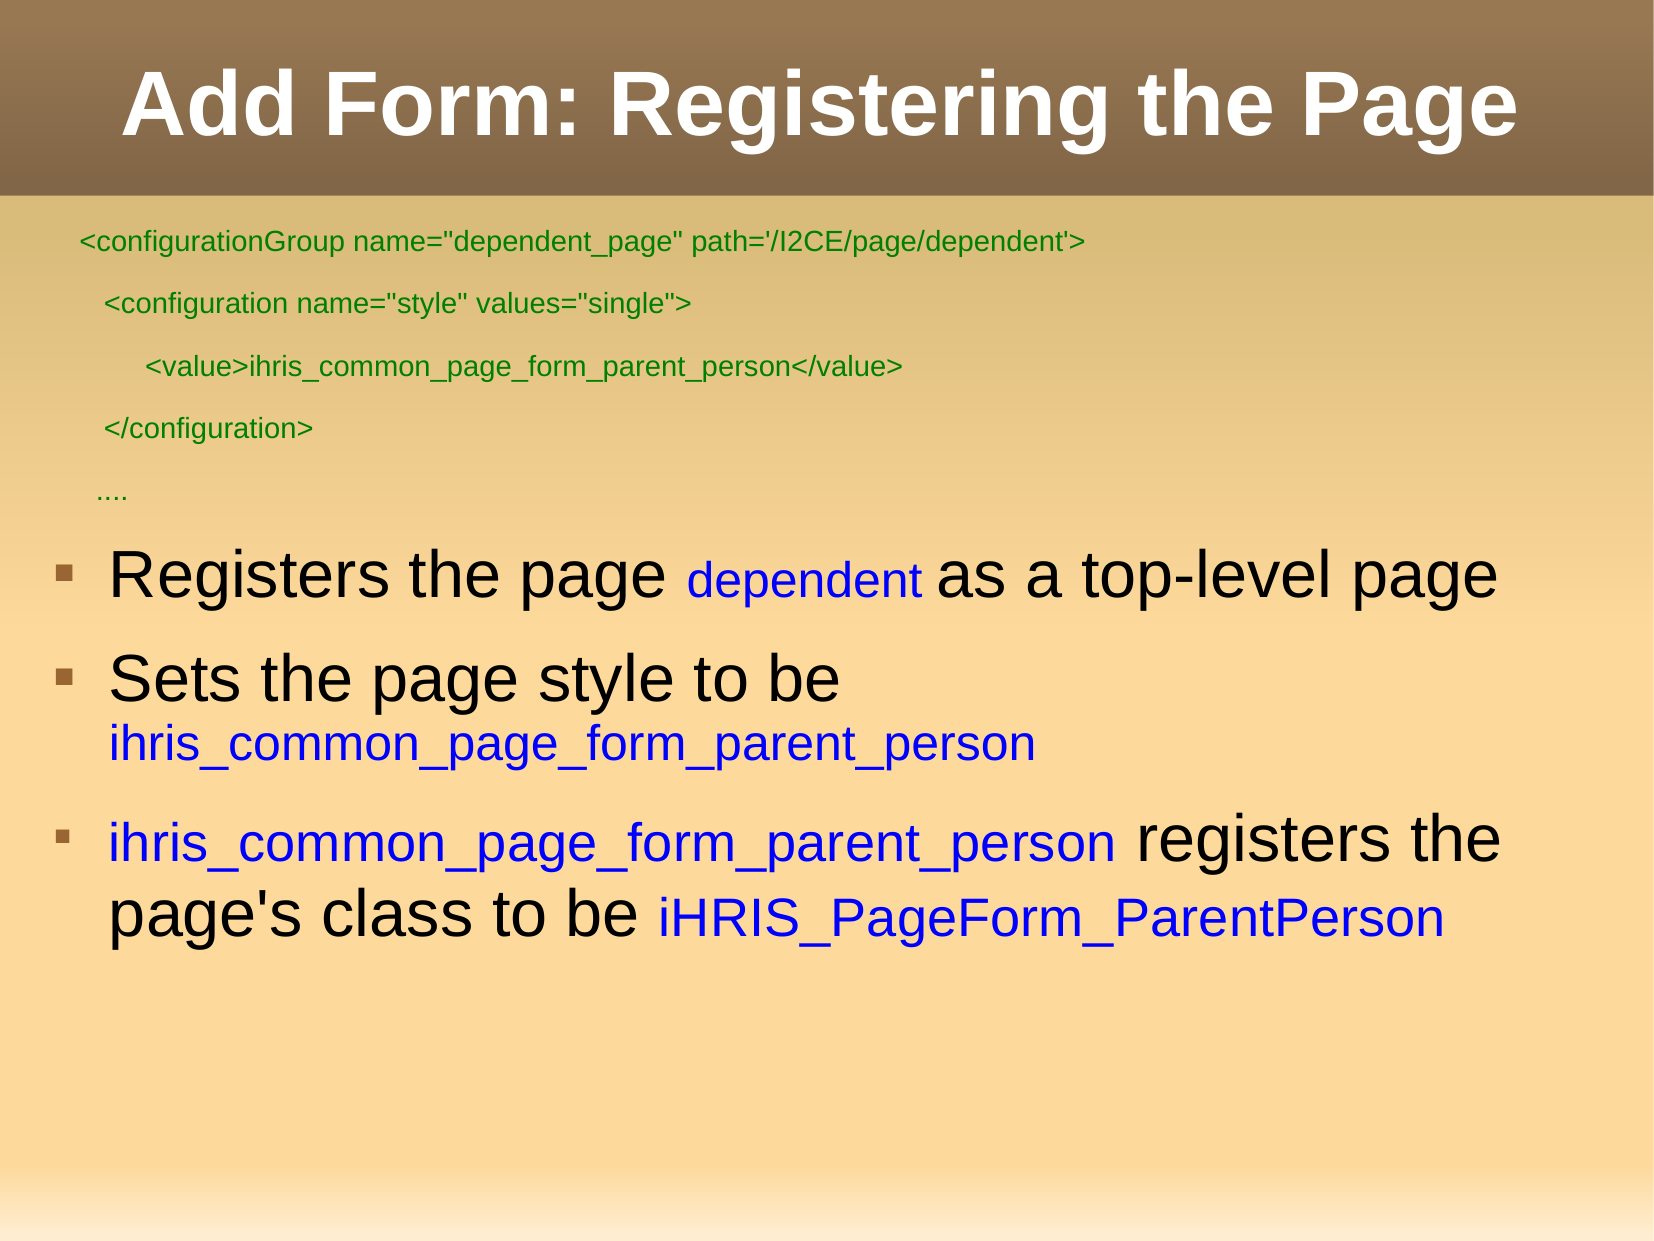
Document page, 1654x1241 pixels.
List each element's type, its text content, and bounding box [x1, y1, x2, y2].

title Add Form: Registering the Page [76, 7, 1565, 200]
picture [0, 0, 1654, 1241]
list <configurationGroup name="dependent_page" path='/I2CE/page/dependent'> <configuration name="style" values="single"> <value>ihris_common_page_form_parent_person</value> </configuration> .... Registers the page dependent as a top-level page Sets the page style to be ihris_common_page_form_parent_person ihris_common_page_form_parent_person registers the page's class to be iHRIS_PageForm_ParentPerson [38, 225, 1613, 1055]
